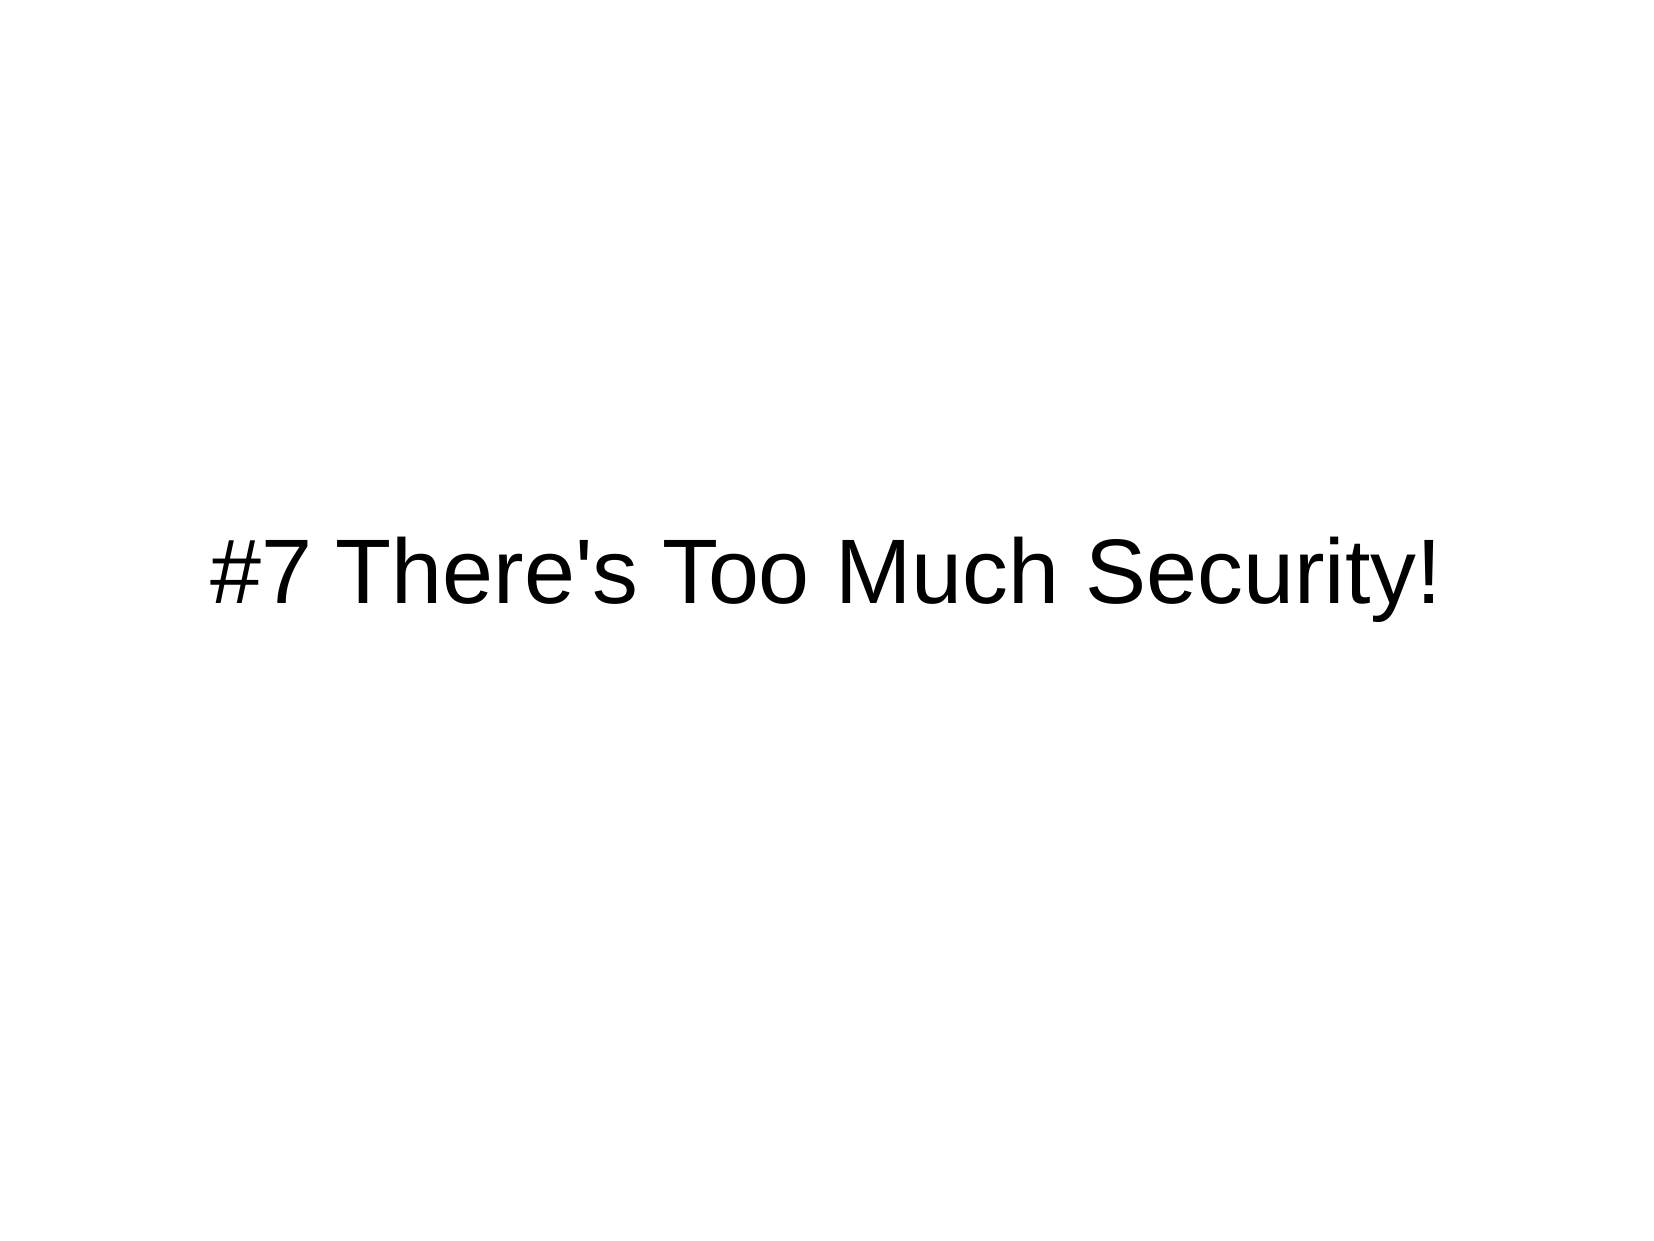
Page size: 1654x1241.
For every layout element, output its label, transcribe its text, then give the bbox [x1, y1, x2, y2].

title #7 There's Too Much Security! [82, 468, 1571, 676]
